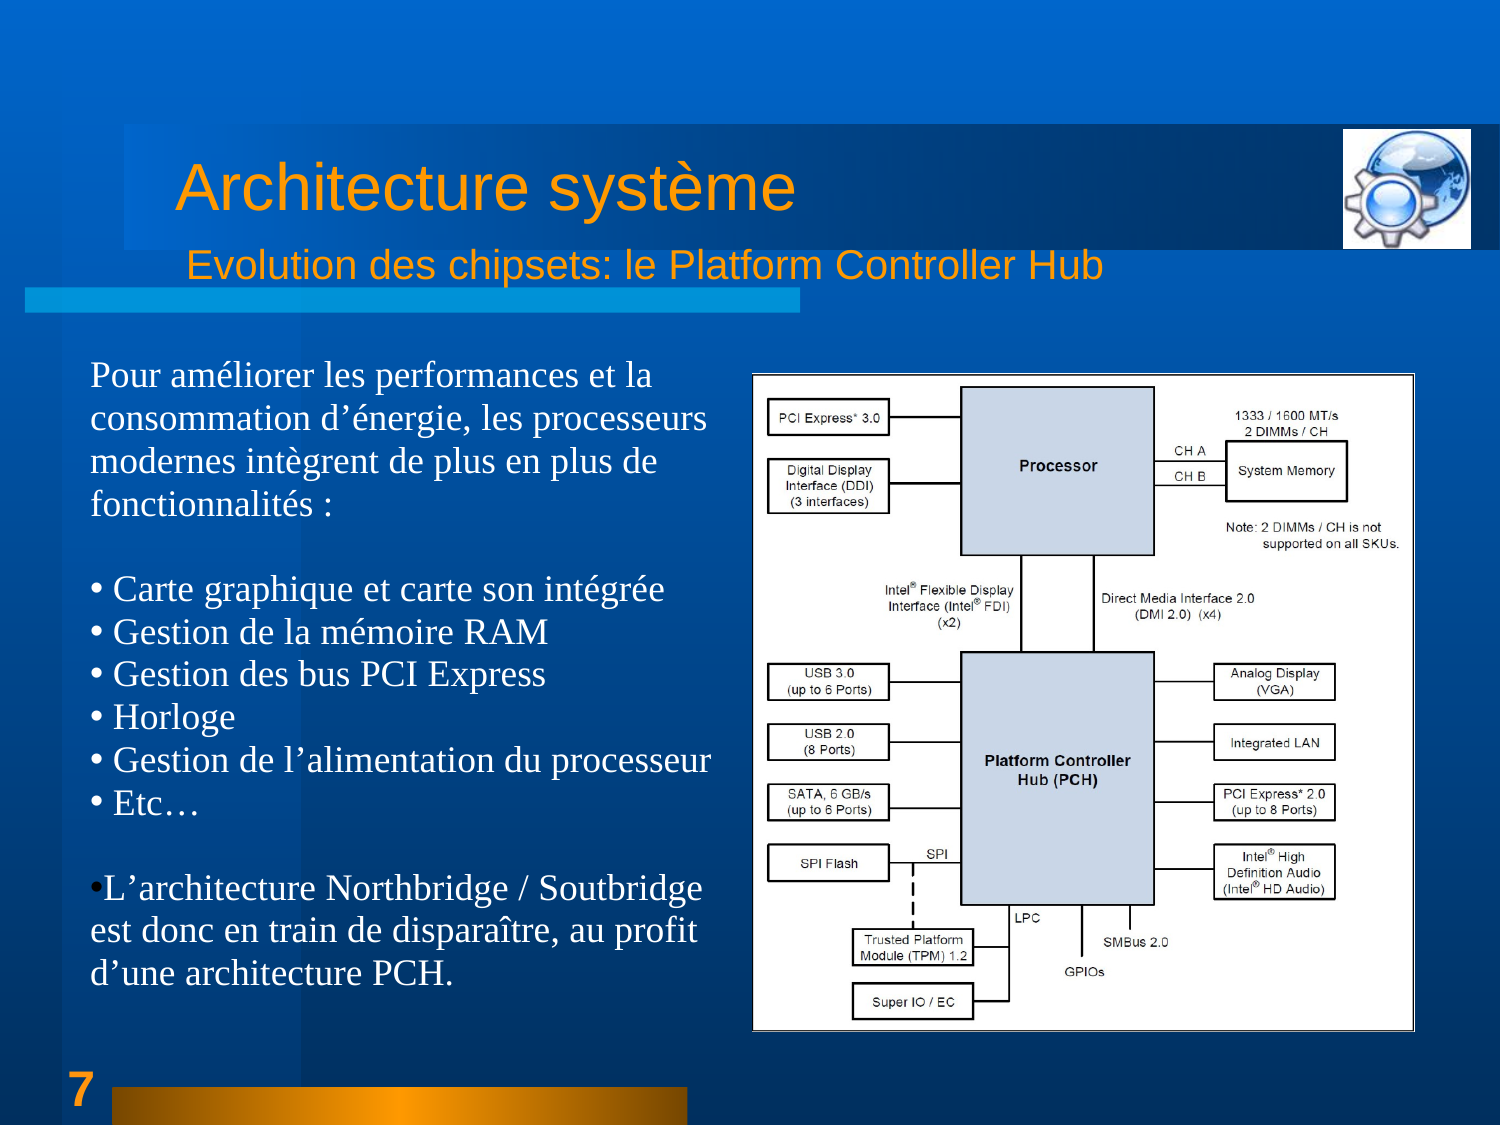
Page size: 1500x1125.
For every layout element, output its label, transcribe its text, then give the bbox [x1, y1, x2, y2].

picture [752, 373, 1415, 1032]
text_box Evolution des chipsets: le Platform Controller Hub [171, 233, 1365, 297]
text_box Architecture système [160, 141, 1354, 234]
text_box Pour améliorer les performances et la consommation d’énergie, les processeurs modernes intègrent de plus en plus de fonctionnalités : Carte graphique et carte son intégrée Gestion de la mémoire RAM Gestion des bus PCI Express Horloge Gestion de l’alimentation du processeur Etc… L’architecture Northbridge / Soutbridge est donc en train de disparaître, au profit d’une architecture PCH. [75, 346, 738, 1003]
picture [1343, 129, 1471, 249]
